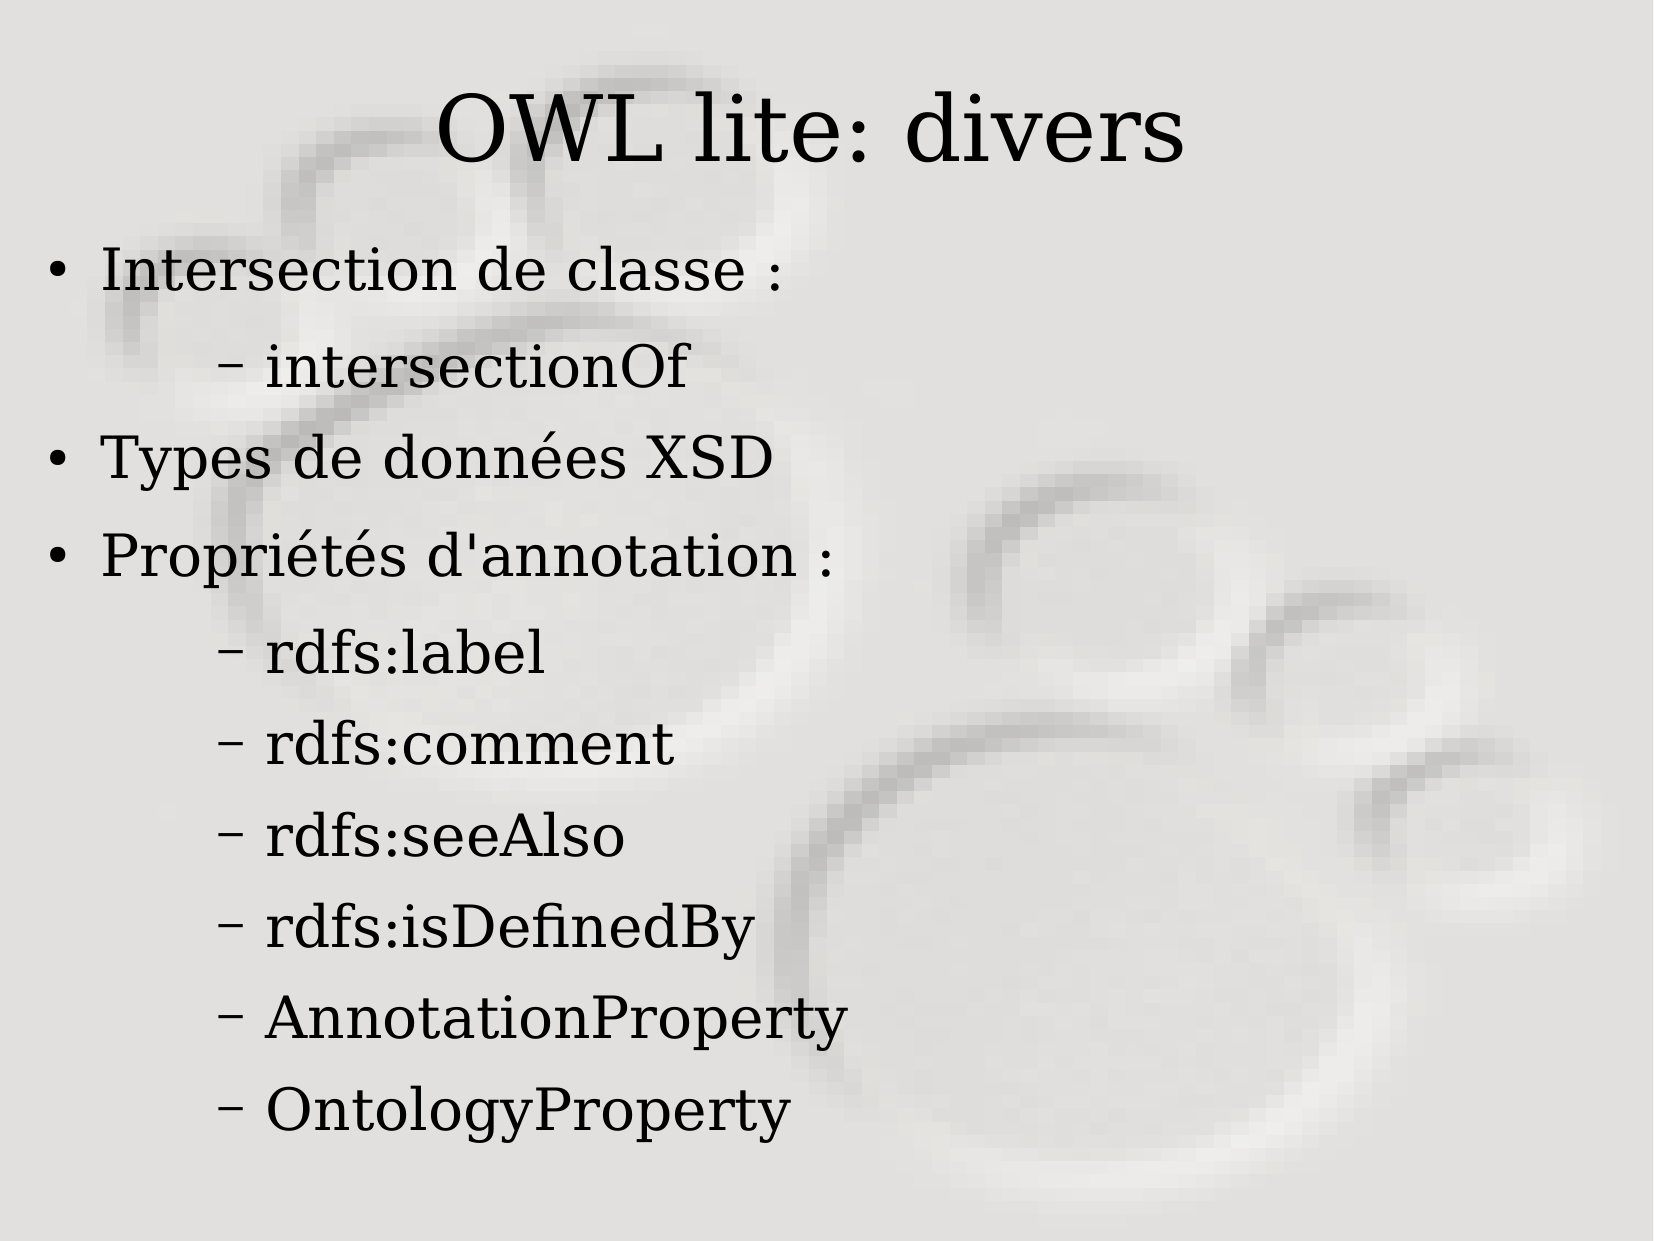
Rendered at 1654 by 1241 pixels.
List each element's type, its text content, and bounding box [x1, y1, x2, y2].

picture [0, 0, 1654, 1241]
list Intersection de classe : intersectionOf Types de données XSD Propriétés d'annotation : rdfs:label rdfs:comment rdfs:seeAlso rdfs:isDefinedBy AnnotationProperty OntologyProperty [29, 236, 1565, 1241]
title OWL lite: divers [29, 25, 1595, 233]
